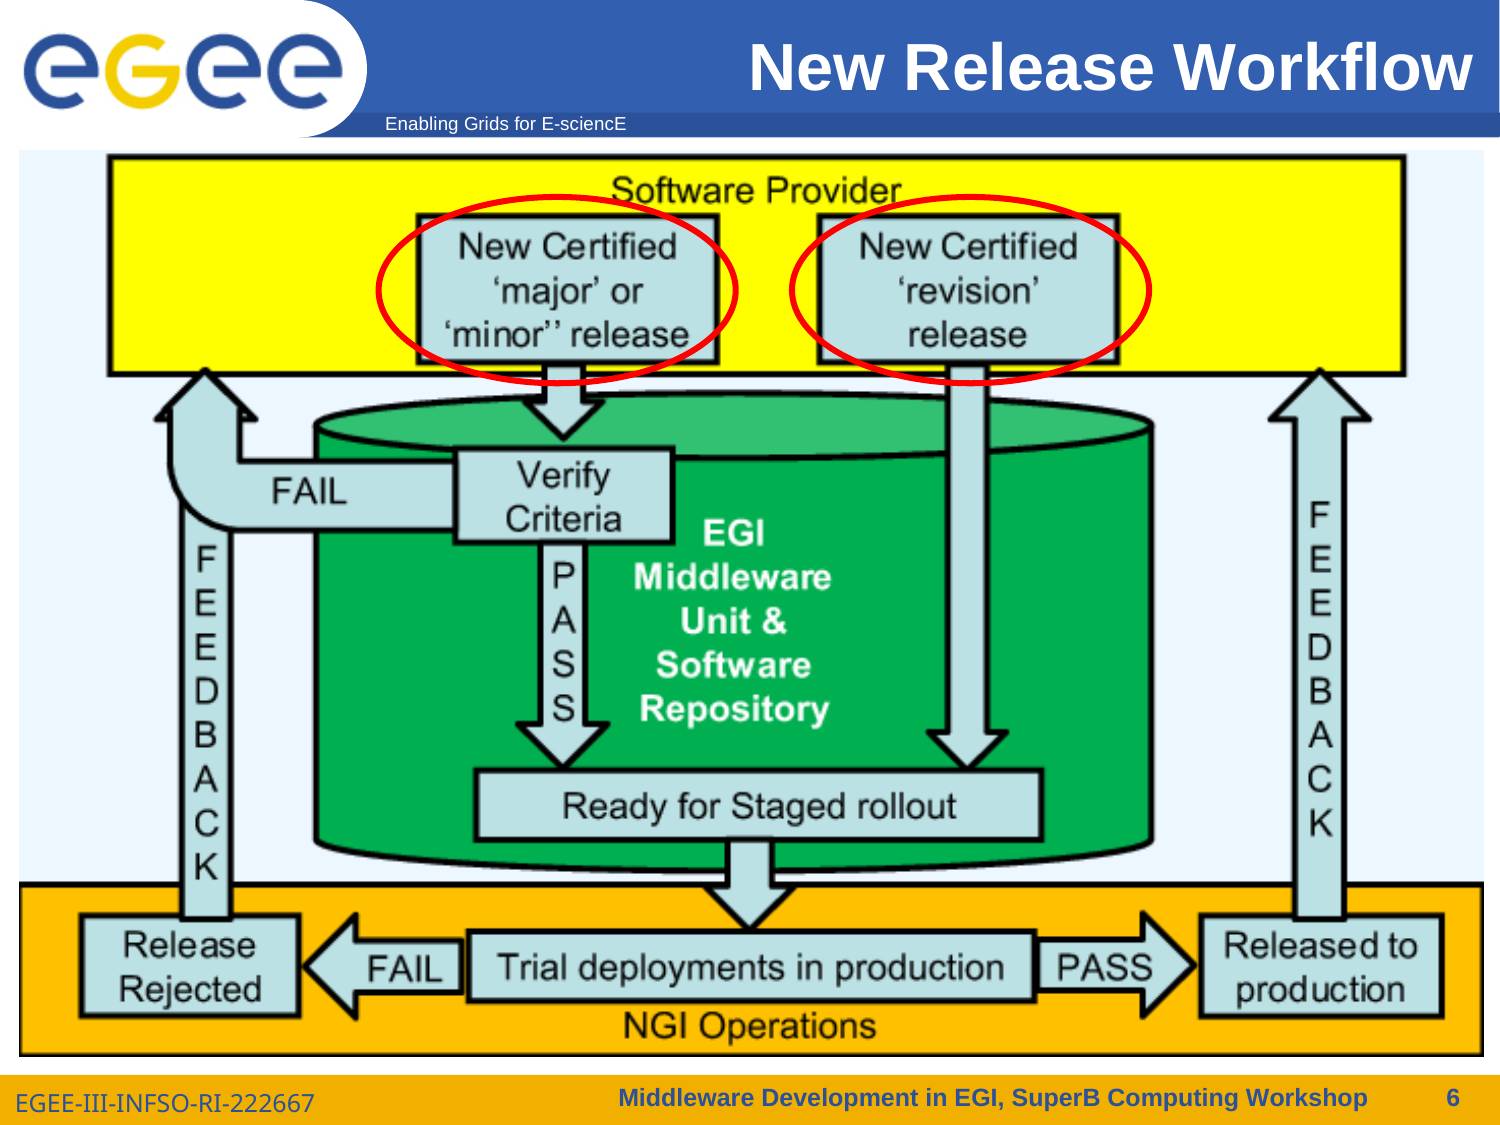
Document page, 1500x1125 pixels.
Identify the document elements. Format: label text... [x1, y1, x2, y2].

picture [19, 150, 1484, 1057]
title New Release Workflow [369, 0, 1475, 150]
picture [18, 30, 349, 112]
